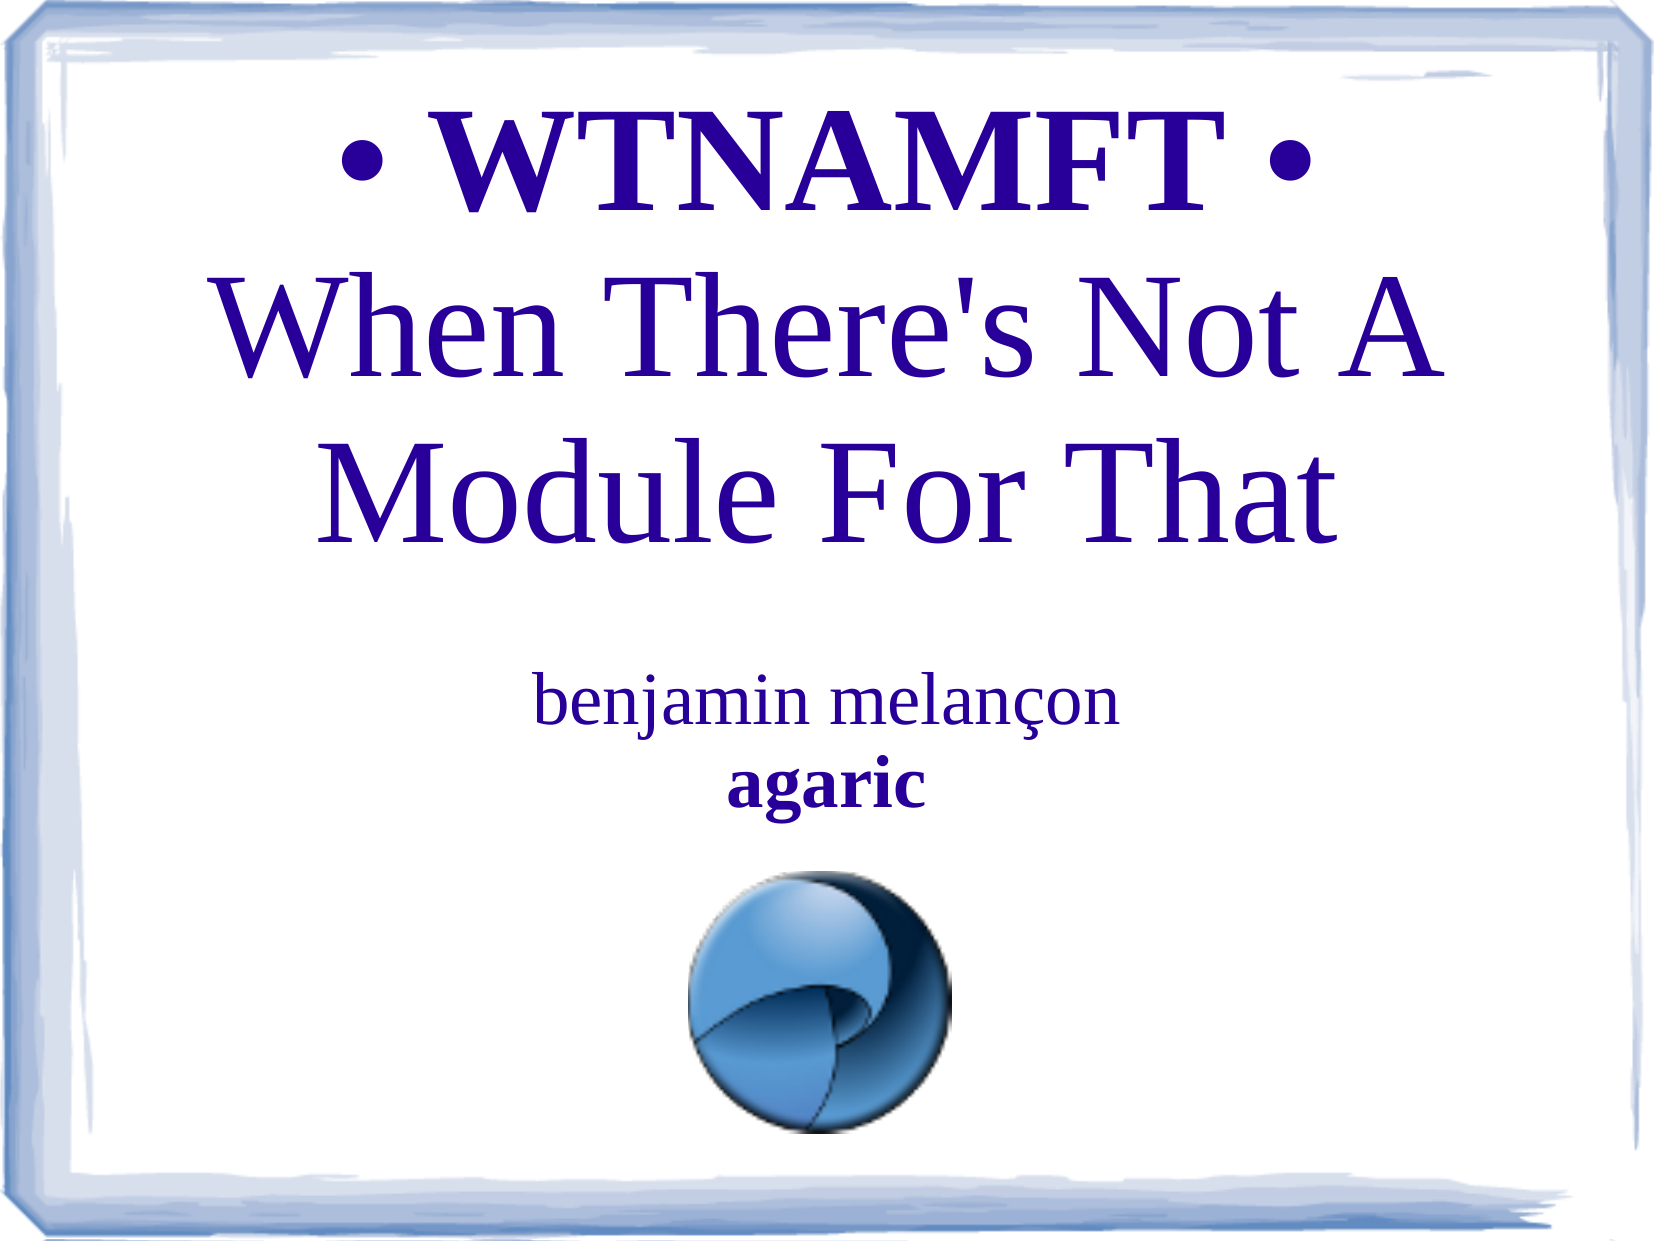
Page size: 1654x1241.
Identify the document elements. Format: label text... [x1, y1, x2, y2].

picture [0, 0, 1654, 1241]
text_box • WTNAMFT • When There's Not A Module For That benjamin melançon agaric [82, 43, 1571, 857]
